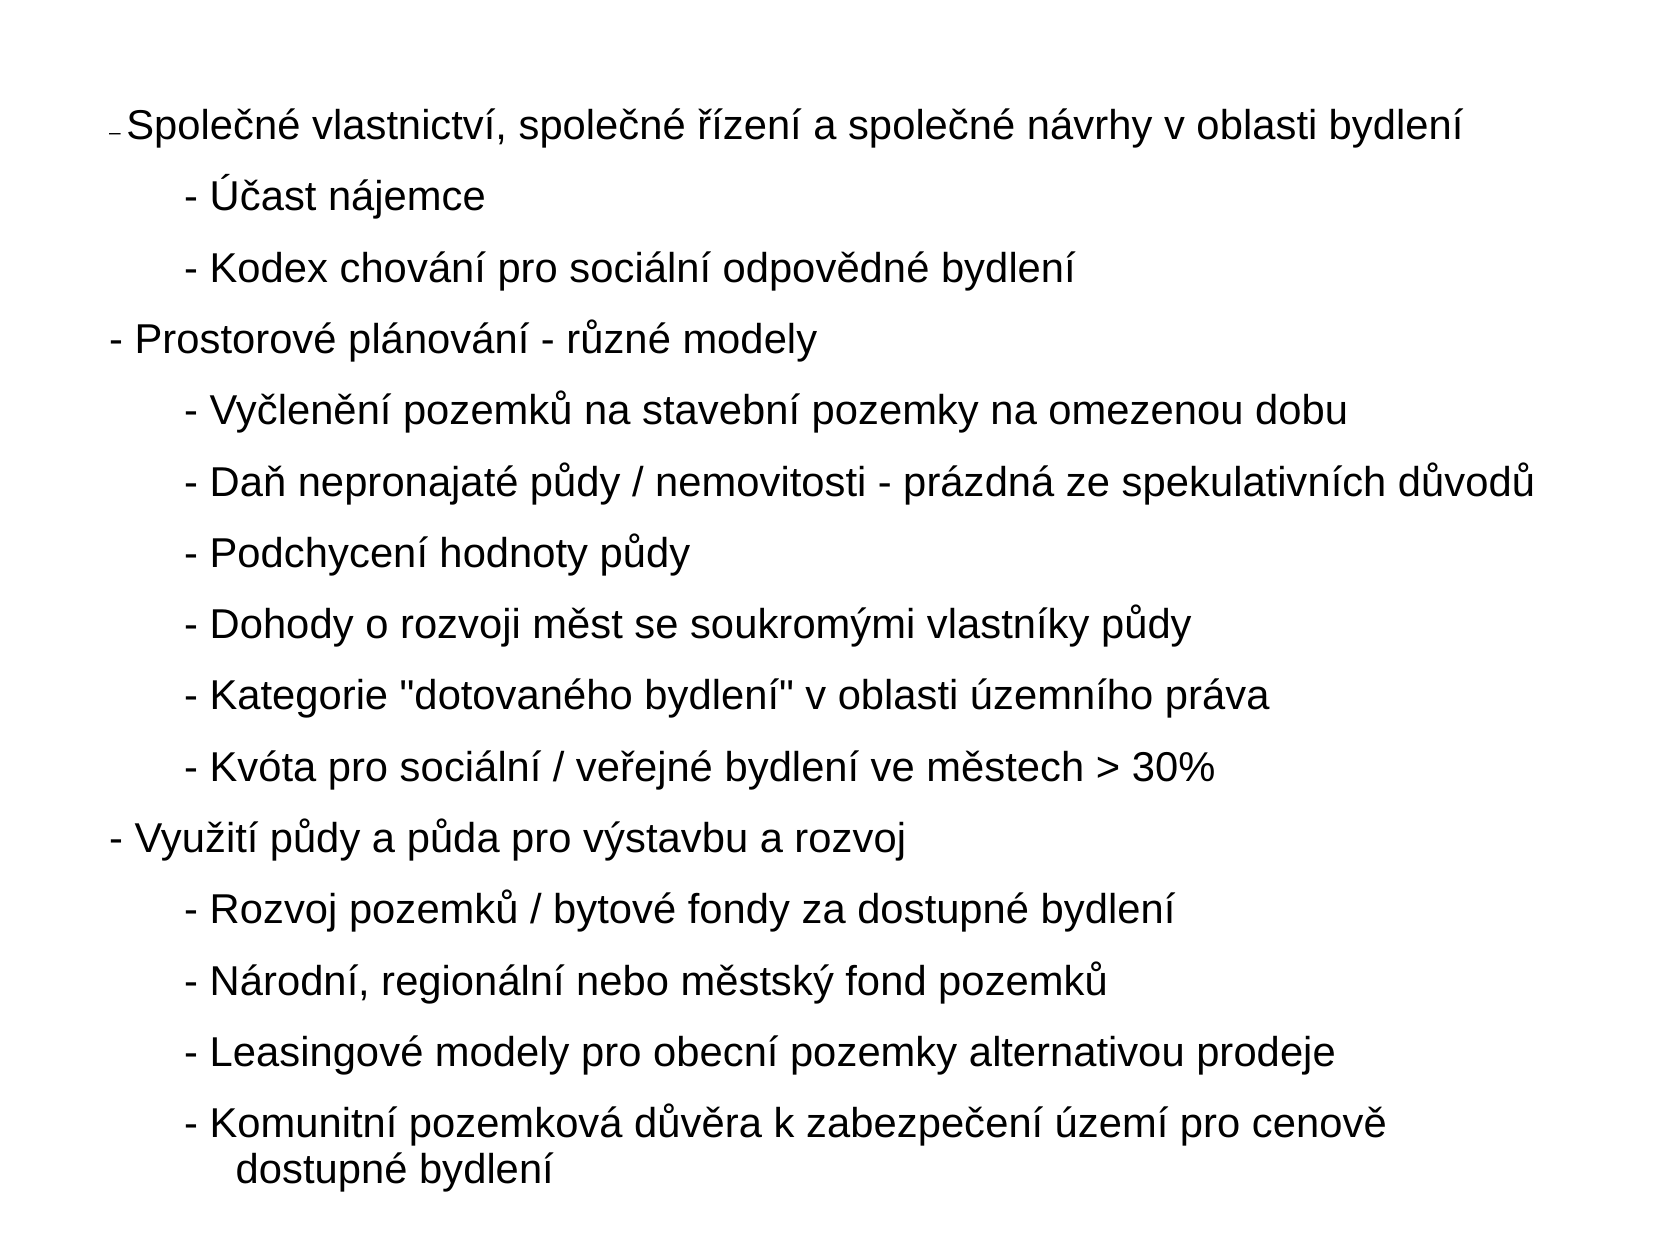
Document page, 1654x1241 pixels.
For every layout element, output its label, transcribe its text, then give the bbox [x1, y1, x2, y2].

text_box – Společné vlastnictví, společné řízení a společné návrhy v oblasti bydlení - Účast nájemce - Kodex chování pro sociální odpovědné bydlení - Prostorové plánování - různé modely - Vyčlenění pozemků na stavební pozemky na omezenou dobu - Daň nepronajaté půdy / nemovitosti - prázdná ze spekulativních důvodů - Podchycení hodnoty půdy - Dohody o rozvoji měst se soukromými vlastníky půdy - Kategorie "dotovaného bydlení" v oblasti územního práva - Kvóta pro sociální / veřejné bydlení ve městech > 30% - Využití půdy a půda pro výstavbu a rozvoj - Rozvoj pozemků / bytové fondy za dostupné bydlení - Národní, regionální nebo městský fond pozemků - Leasingové modely pro obecní pozemky alternativou prodeje - Komunitní pozemková důvěra k zabezpečení území pro cenově dostupné bydlení [94, 94, 1571, 1241]
